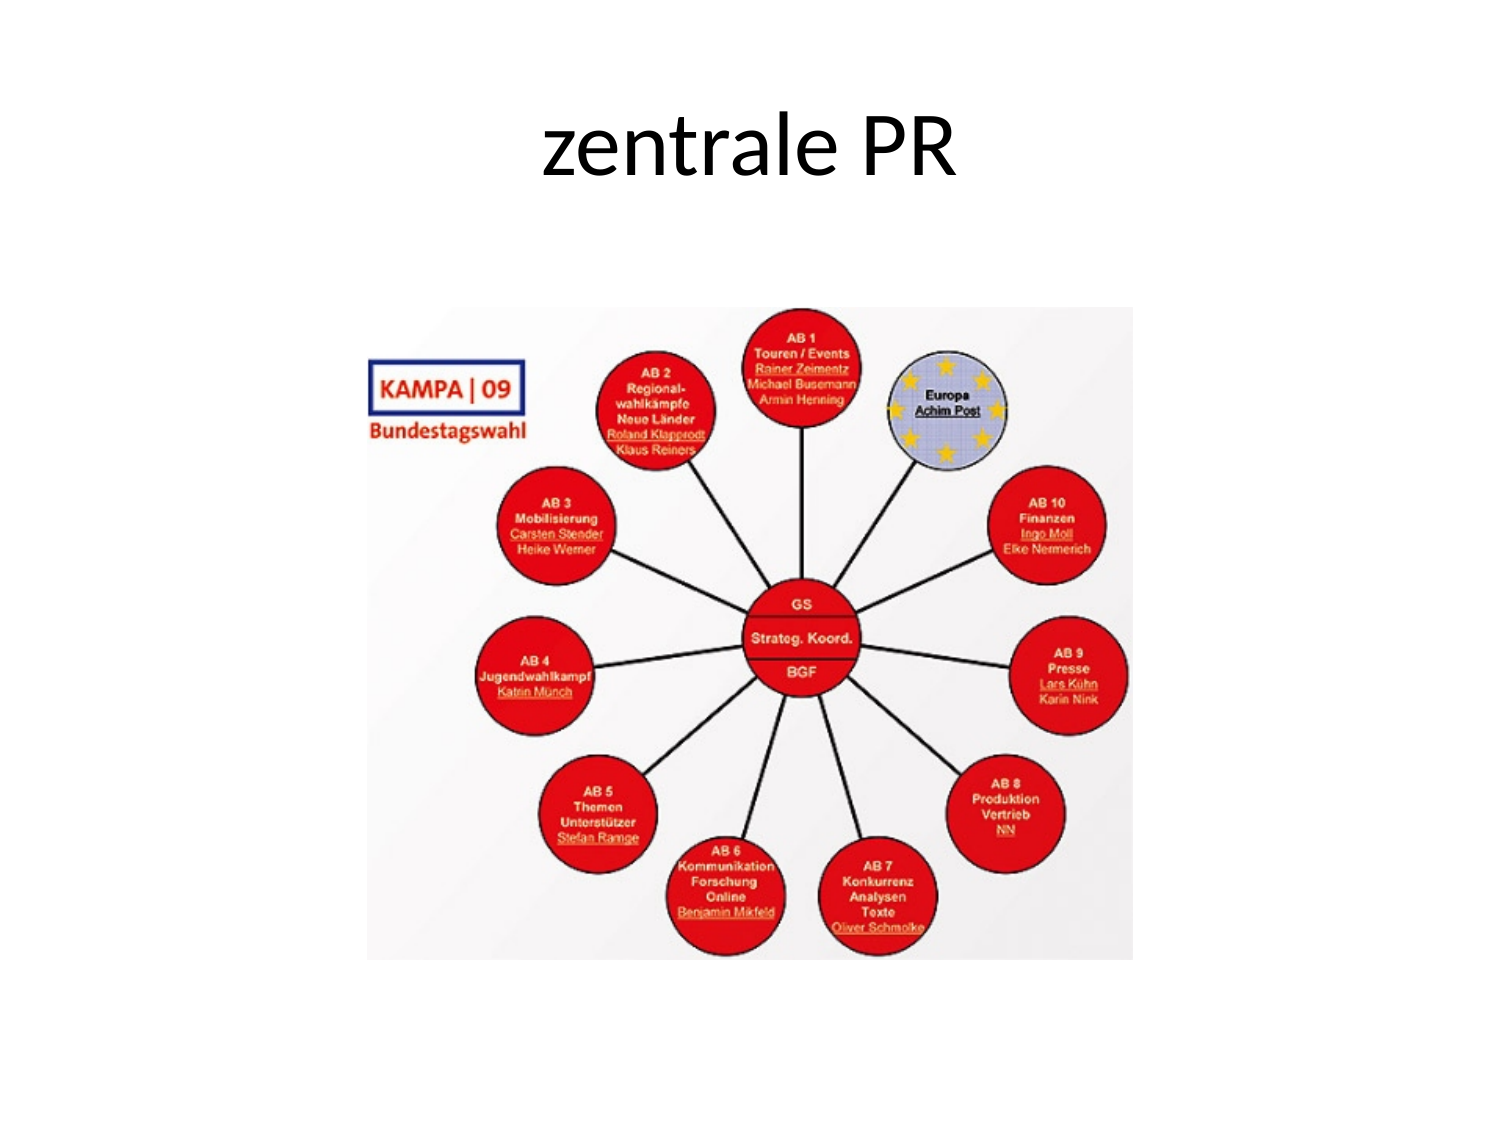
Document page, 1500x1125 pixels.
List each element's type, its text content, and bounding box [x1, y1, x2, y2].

picture [367, 307, 1133, 960]
title zentrale PR [75, 45, 1426, 233]
